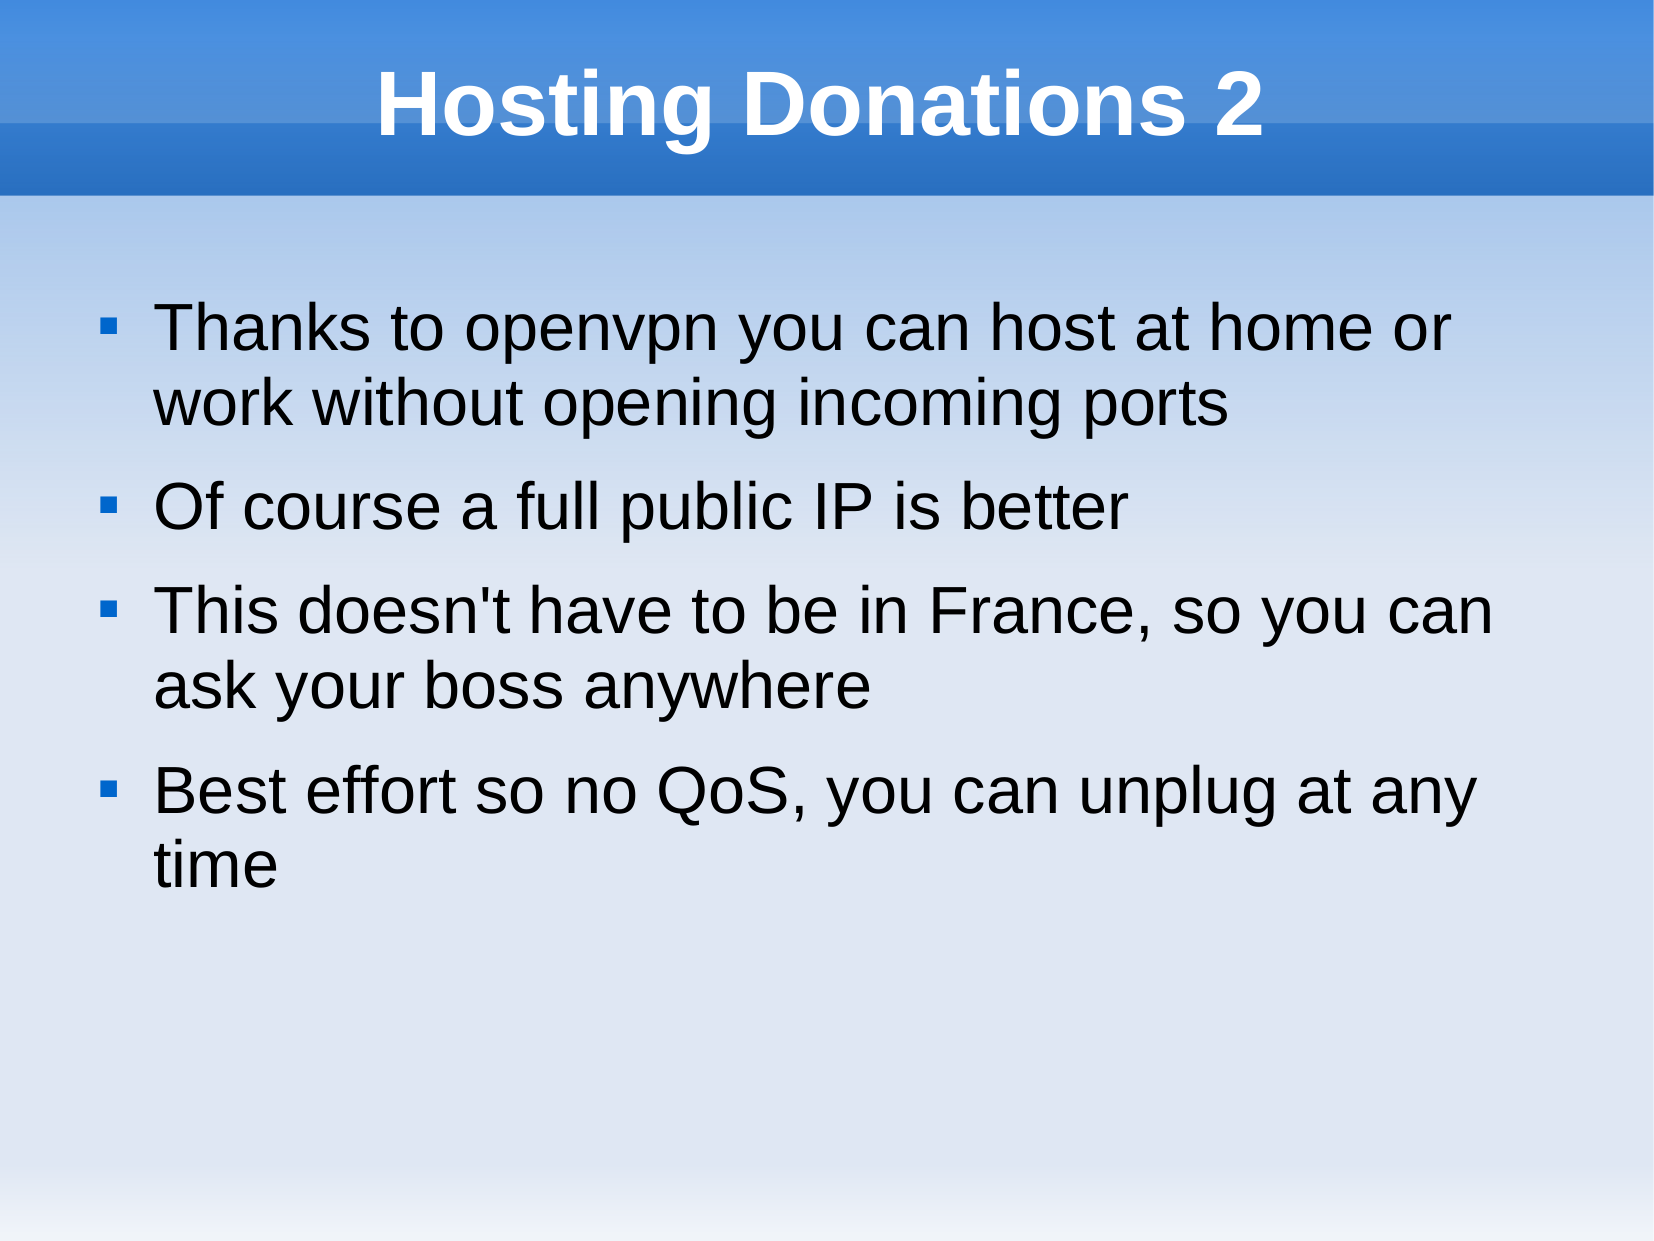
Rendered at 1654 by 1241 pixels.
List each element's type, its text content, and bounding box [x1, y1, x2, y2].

title Hosting Donations 2 [76, 7, 1565, 200]
picture [0, 0, 1654, 1241]
list Thanks to openvpn you can host at home or work without opening incoming ports Of course a full public IP is better This doesn't have to be in France, so you can ask your boss anywhere Best effort so no QoS, you can unplug at any time [82, 290, 1571, 1094]
